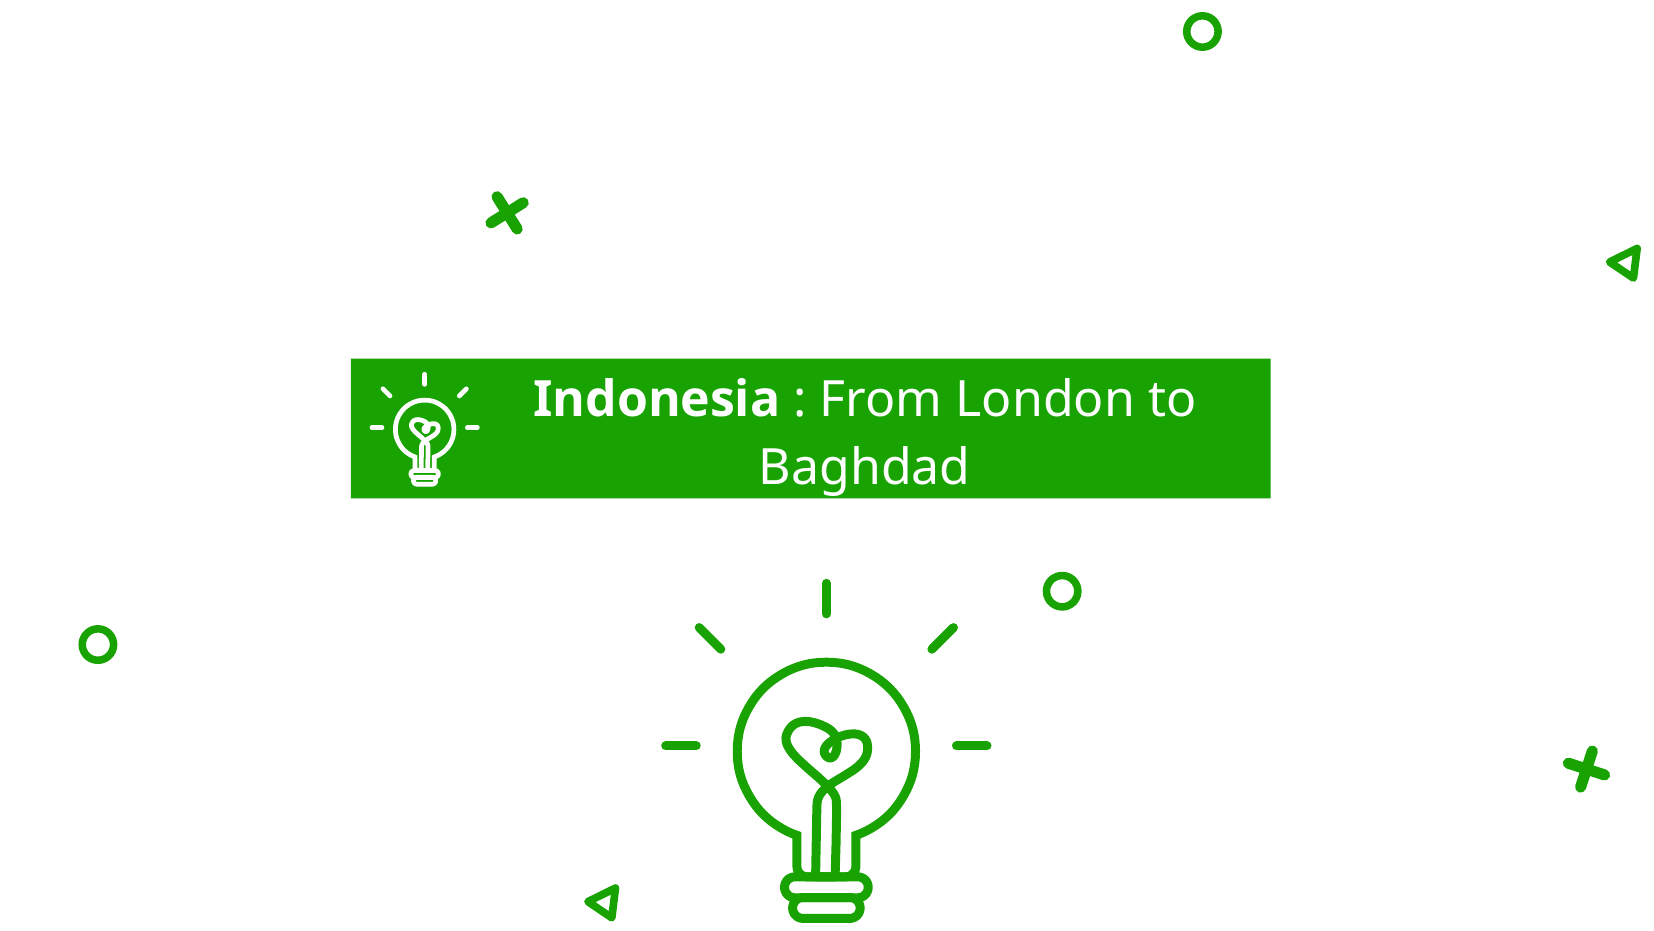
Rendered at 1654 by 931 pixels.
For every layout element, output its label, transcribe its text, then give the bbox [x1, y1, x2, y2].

text_box [0, 0, 1653, 930]
text_box Indonesia : From London to Baghdad [488, 339, 1242, 523]
